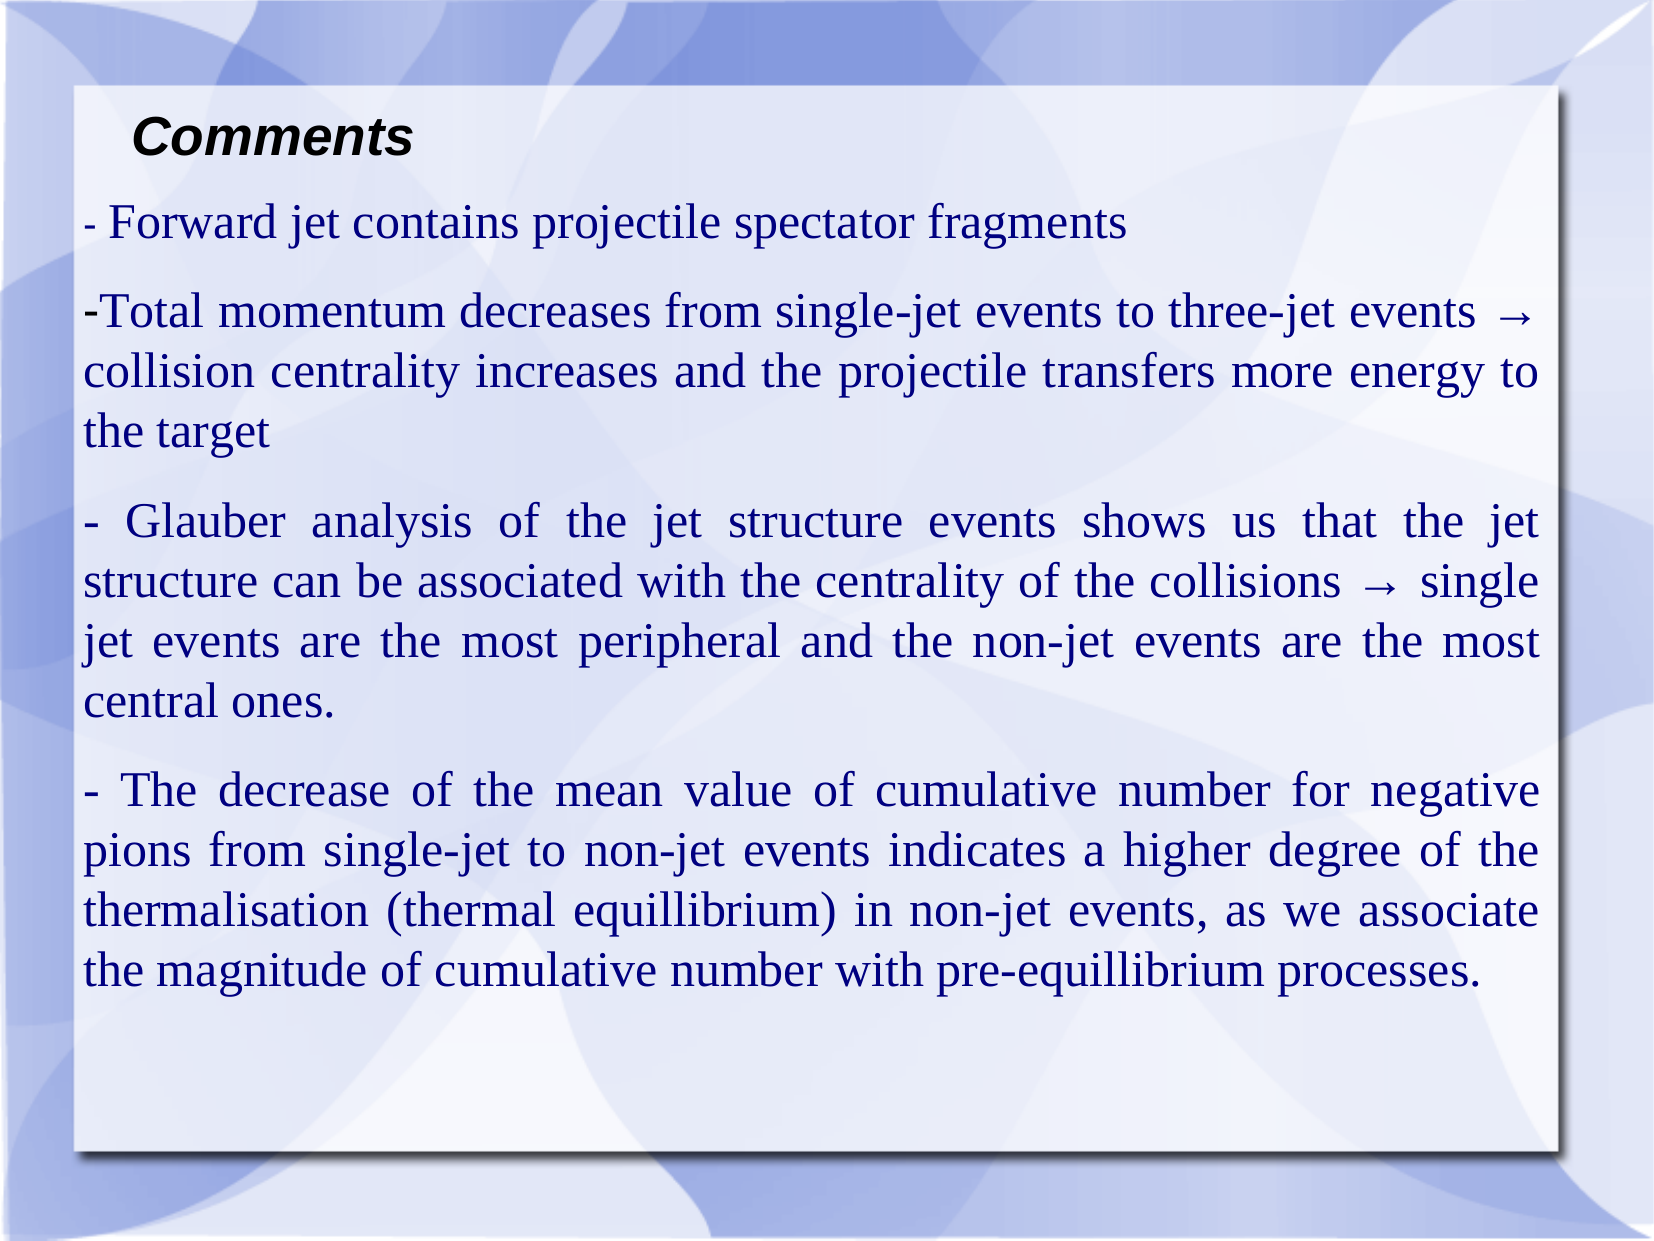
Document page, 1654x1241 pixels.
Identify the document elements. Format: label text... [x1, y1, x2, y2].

title Comments [69, 94, 477, 174]
list - Forward jet contains projectile spectator fragments Total momentum decreases from single-jet events to three-jet events → collision centrality increases and the projectile transfers more energy to the target - Glauber analysis of the jet structure events shows us that the jet structure can be associated with the centrality of the collisions → single jet events are the most peripheral and the non-jet events are the most central ones. - The decrease of the mean value of cumulative number for negative pions from single-jet to non-jet events indicates a higher degree of the thermalisation (thermal equillibrium) in non-jet events, as we associate the magnitude of cumulative number with pre-equillibrium processes. [83, 188, 1542, 1083]
